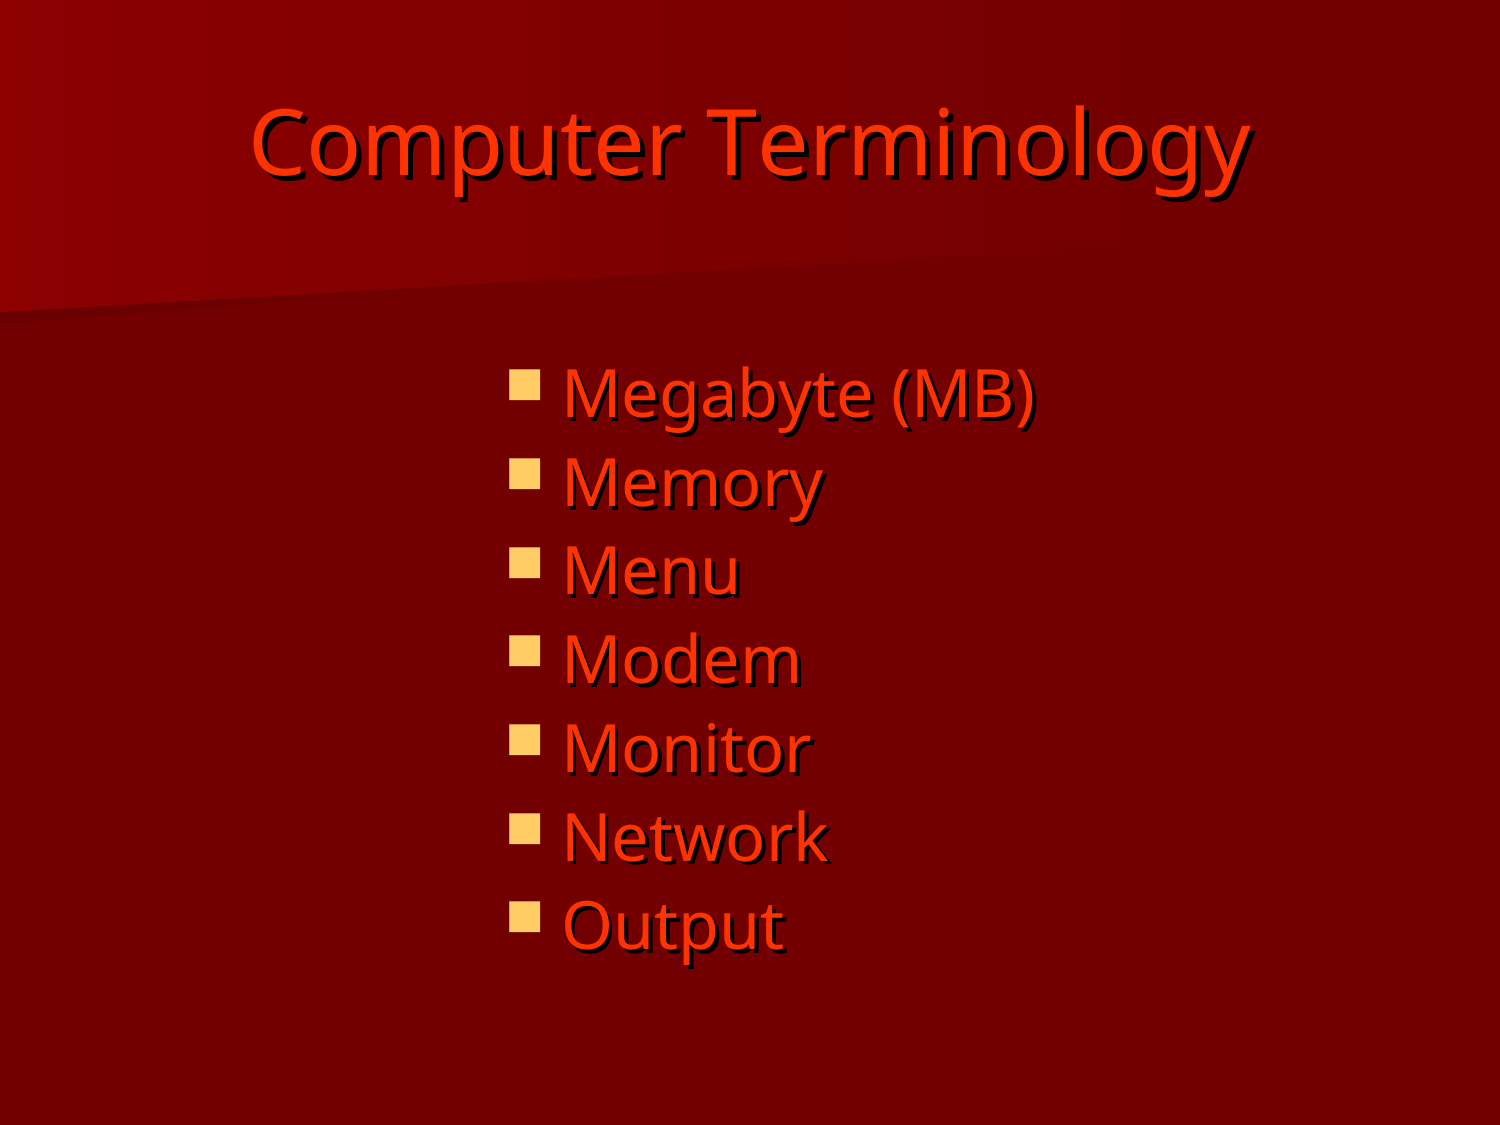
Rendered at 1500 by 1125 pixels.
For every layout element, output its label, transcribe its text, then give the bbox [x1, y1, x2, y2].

title Computer Terminology [75, 45, 1426, 233]
list Megabyte (MB) Memory Menu Modem Monitor Network Output [490, 255, 1105, 993]
